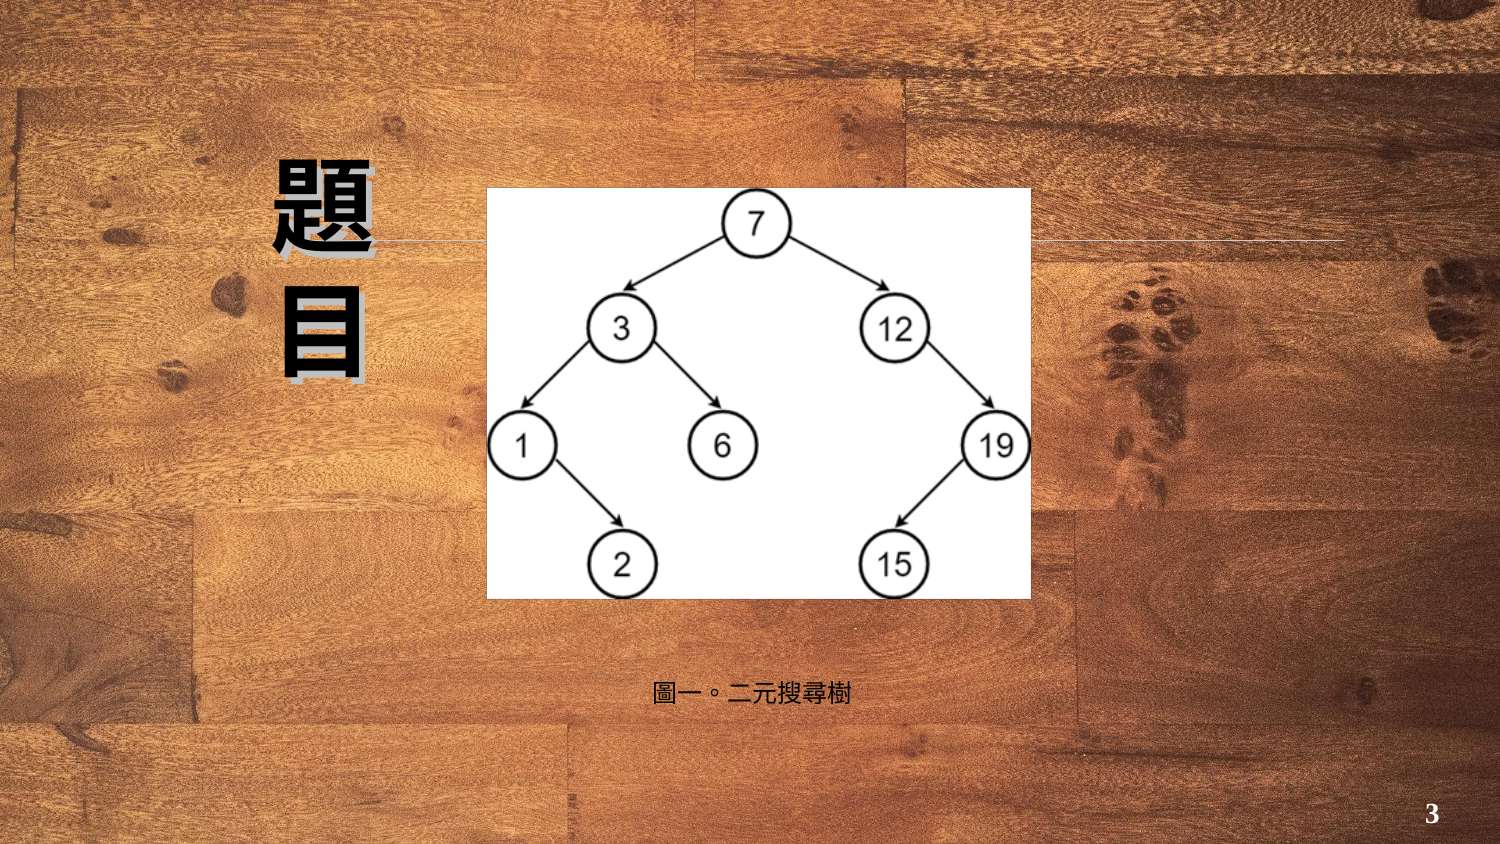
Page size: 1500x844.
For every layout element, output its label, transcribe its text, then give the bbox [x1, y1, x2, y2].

slide_number 3 [1410, 779, 1500, 844]
title 題 目 [28, 306, 210, 552]
picture [484, 185, 1034, 602]
text_box 圖一。二元搜尋樹 [637, 669, 895, 716]
